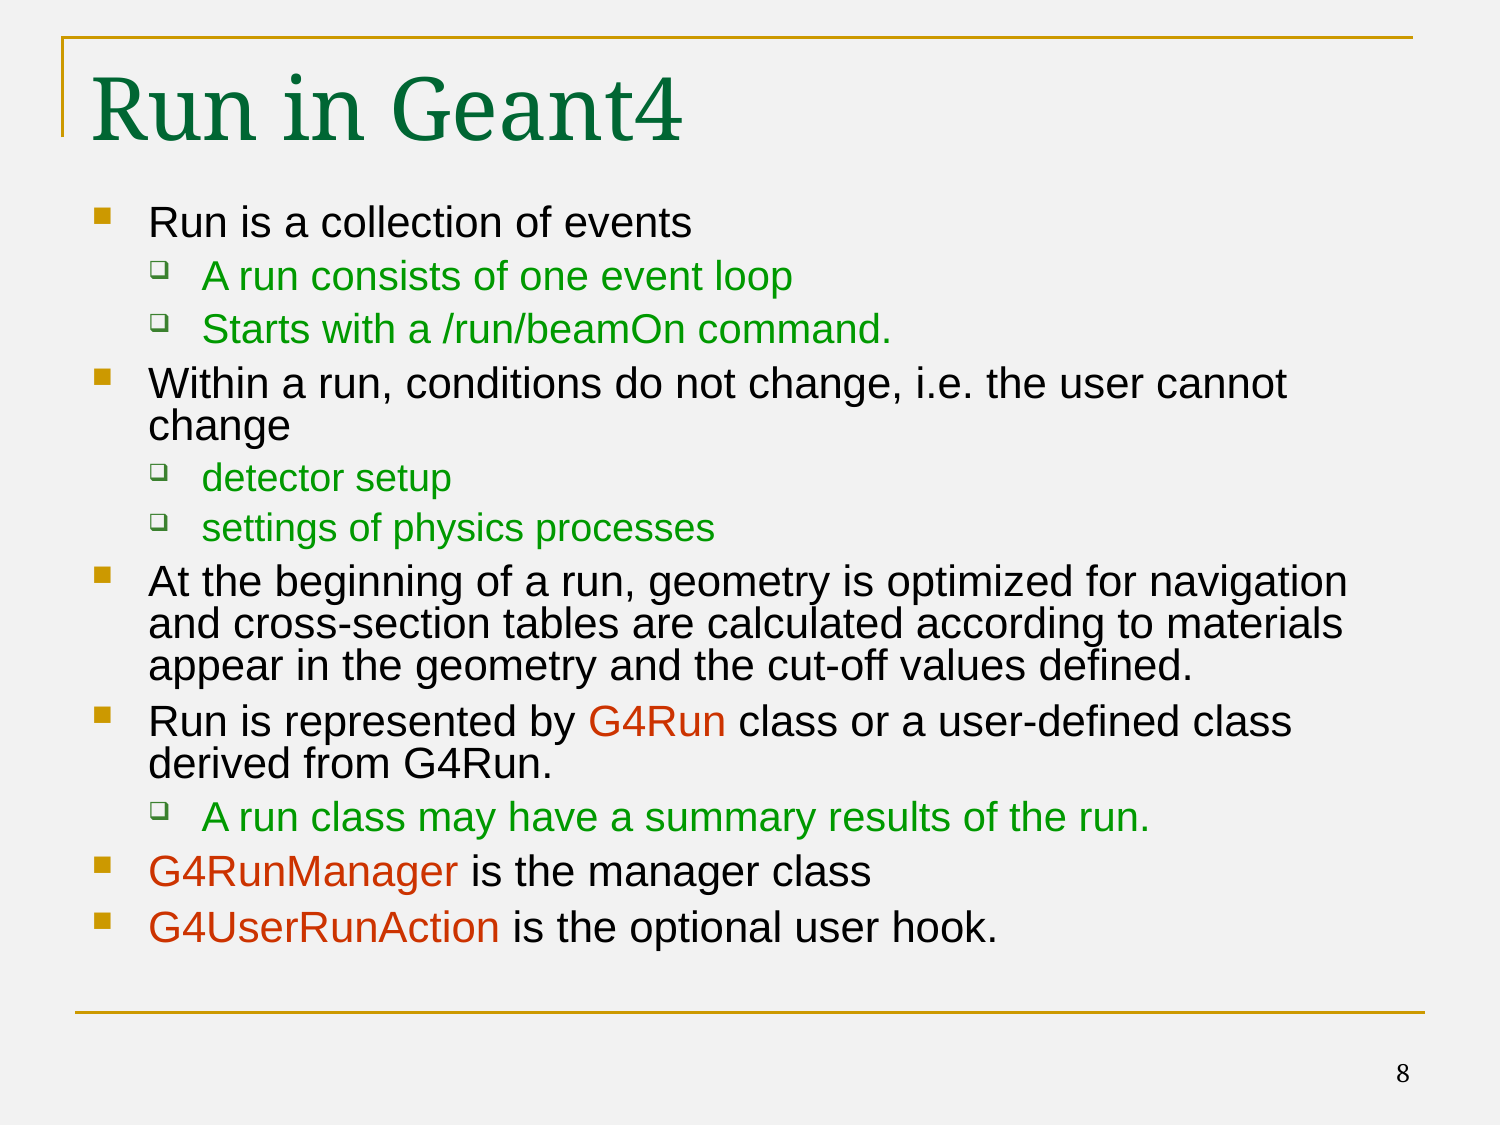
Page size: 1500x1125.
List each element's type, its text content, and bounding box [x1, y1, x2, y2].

list Run is a collection of events A run consists of one event loop Starts with a /run/beamOn command. Within a run, conditions do not change, i.e. the user cannot change detector setup settings of physics processes At the beginning of a run, geometry is optimized for navigation and cross-section tables are calculated according to materials appear in the geometry and the cut-off values defined. Run is represented by G4Run class or a user-defined class derived from G4Run. A run class may have a summary results of the run. G4RunManager is the manager class G4UserRunAction is the optional user hook. [76, 196, 1427, 1011]
text_box <number> [1074, 1024, 1426, 1100]
title Run in Geant4 [75, 45, 1426, 233]
